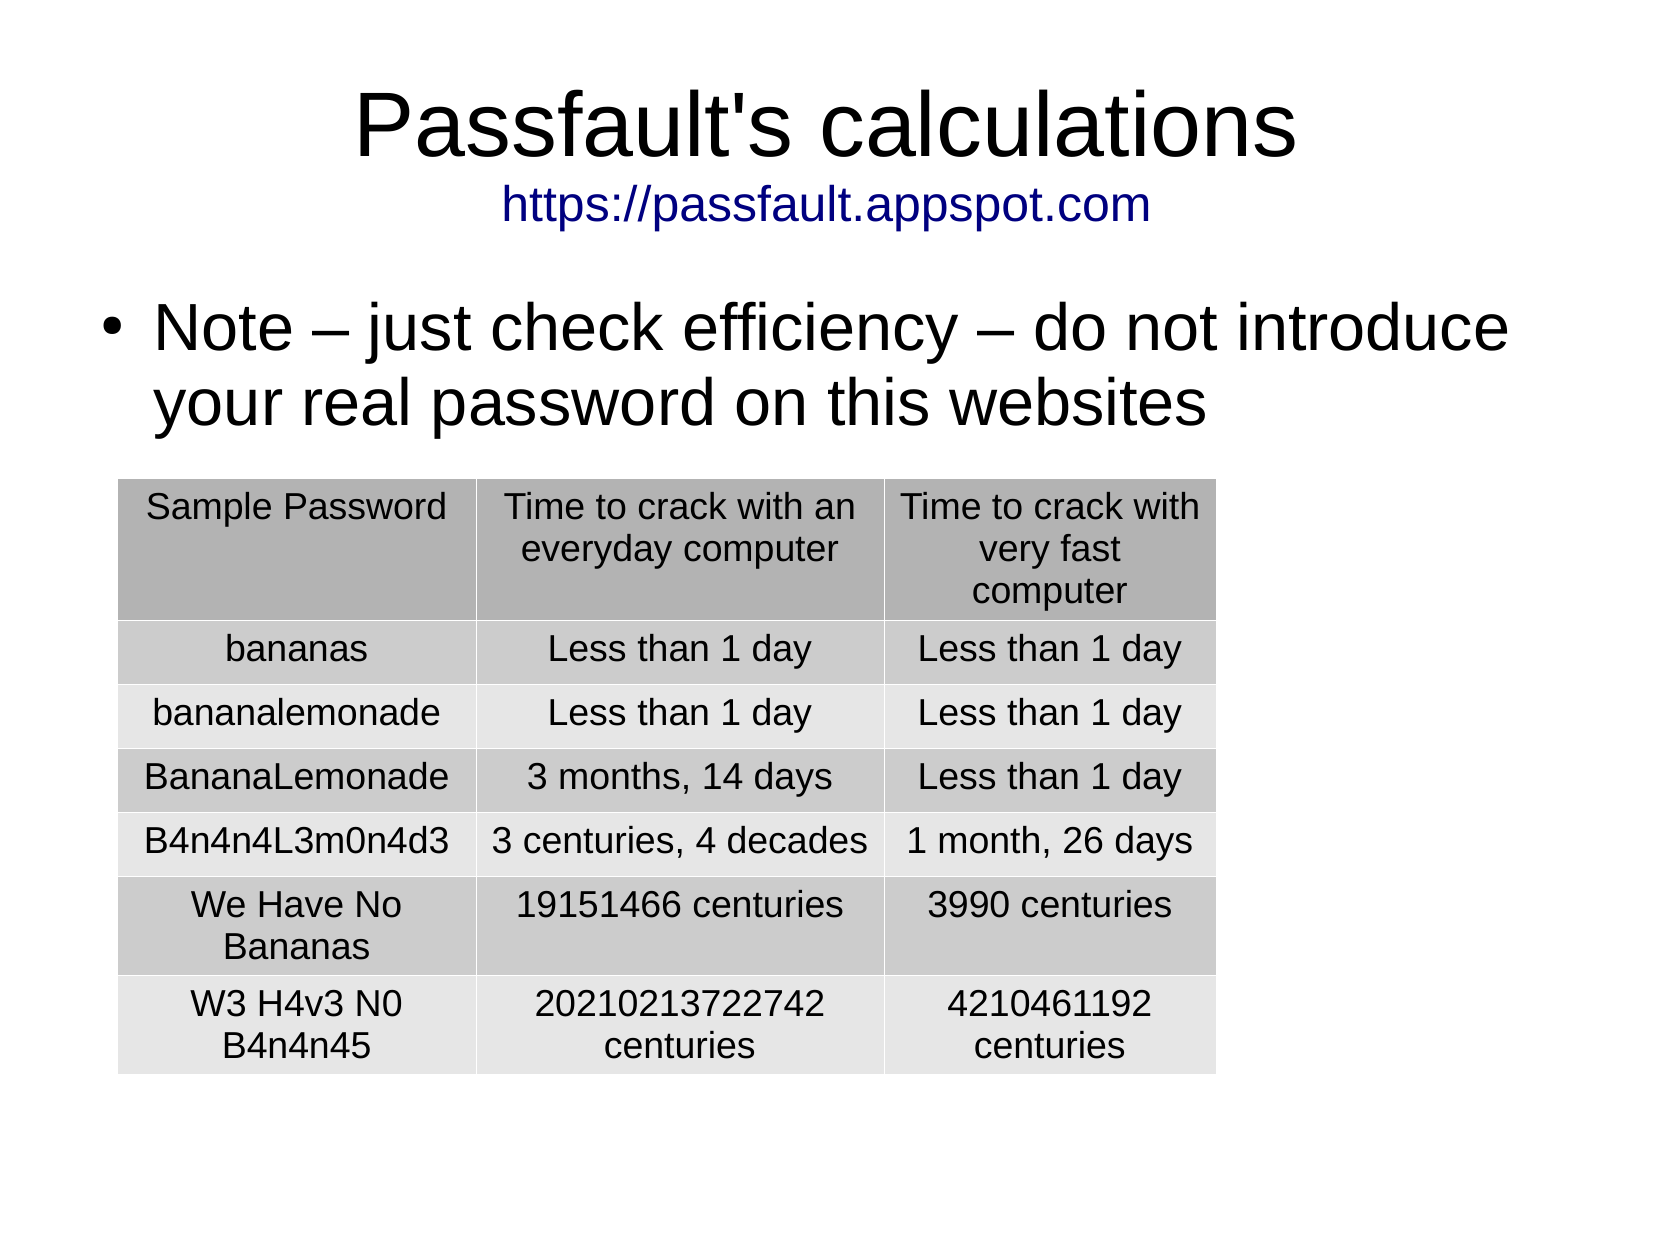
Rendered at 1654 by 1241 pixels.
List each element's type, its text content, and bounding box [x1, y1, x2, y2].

title Passfault's calculations https://passfault.appspot.com [82, 49, 1571, 257]
table_cell Less than 1 day [885, 685, 1216, 748]
list Note – just check efficiency – do not introduce your real password on this websites [82, 290, 1571, 1010]
table_cell 20210213722742 centuries [477, 976, 884, 1074]
table_cell Less than 1 day [885, 621, 1216, 684]
table_cell W3 H4v3 N0 B4n4n45 [118, 976, 476, 1074]
table_header Time to crack with very fast computer [885, 479, 1216, 620]
table_cell 3 months, 14 days [477, 749, 884, 812]
table_cell 3990 centuries [885, 877, 1216, 975]
table_cell Less than 1 day [885, 749, 1216, 812]
table_cell BananaLemonade [118, 749, 476, 812]
table_cell bananalemonade [118, 685, 476, 748]
table_cell 19151466 centuries [477, 877, 884, 975]
table_cell bananas [118, 621, 476, 684]
table_cell 4210461192 centuries [885, 976, 1216, 1074]
table_cell B4n4n4L3m0n4d3 [118, 813, 476, 876]
table_cell Less than 1 day [477, 685, 884, 748]
table_cell 3 centuries, 4 decades [477, 813, 884, 876]
table_cell Less than 1 day [477, 621, 884, 684]
table_cell We Have No Bananas [118, 877, 476, 975]
table_header Sample Password [118, 479, 476, 620]
table_cell 1 month, 26 days [885, 813, 1216, 876]
table_header Time to crack with an everyday computer [477, 479, 884, 620]
